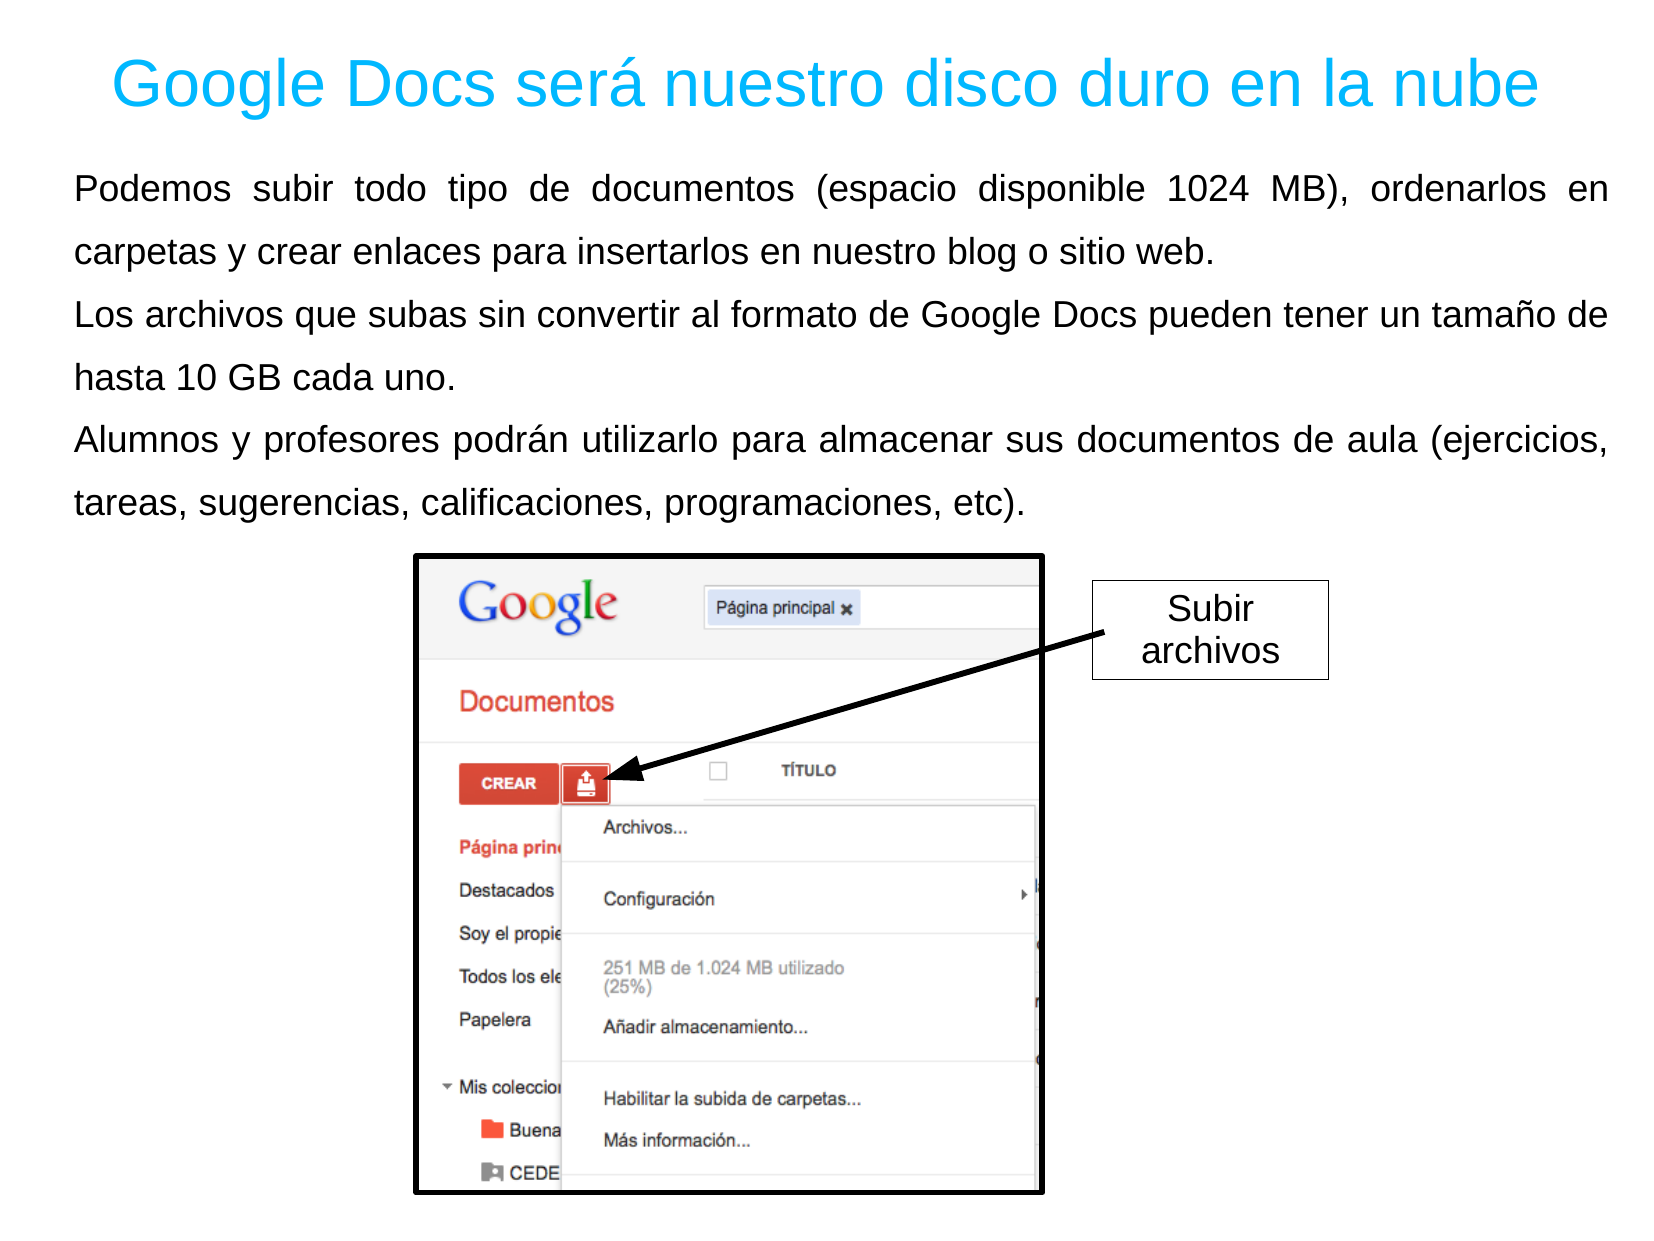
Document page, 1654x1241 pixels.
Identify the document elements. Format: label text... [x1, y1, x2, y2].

picture [419, 559, 1040, 1190]
text_box Subir archivos [1092, 580, 1329, 680]
title Google Docs será nuestro disco duro en la nube [82, 46, 1571, 122]
text_box Podemos subir todo tipo de documentos (espacio disponible 1024 MB), ordenarlos en carpetas y crear enlaces para insertarlos en nuestro blog o sitio web. Los archivos que subas sin convertir al formato de Google Docs pueden tener un tamaño de hasta 10 GB cada uno. Alumnos y profesores podrán utilizarlo para almacenar sus documentos de aula (ejercicios, tareas, sugerencias, calificaciones, programaciones, etc). [59, 138, 1625, 532]
